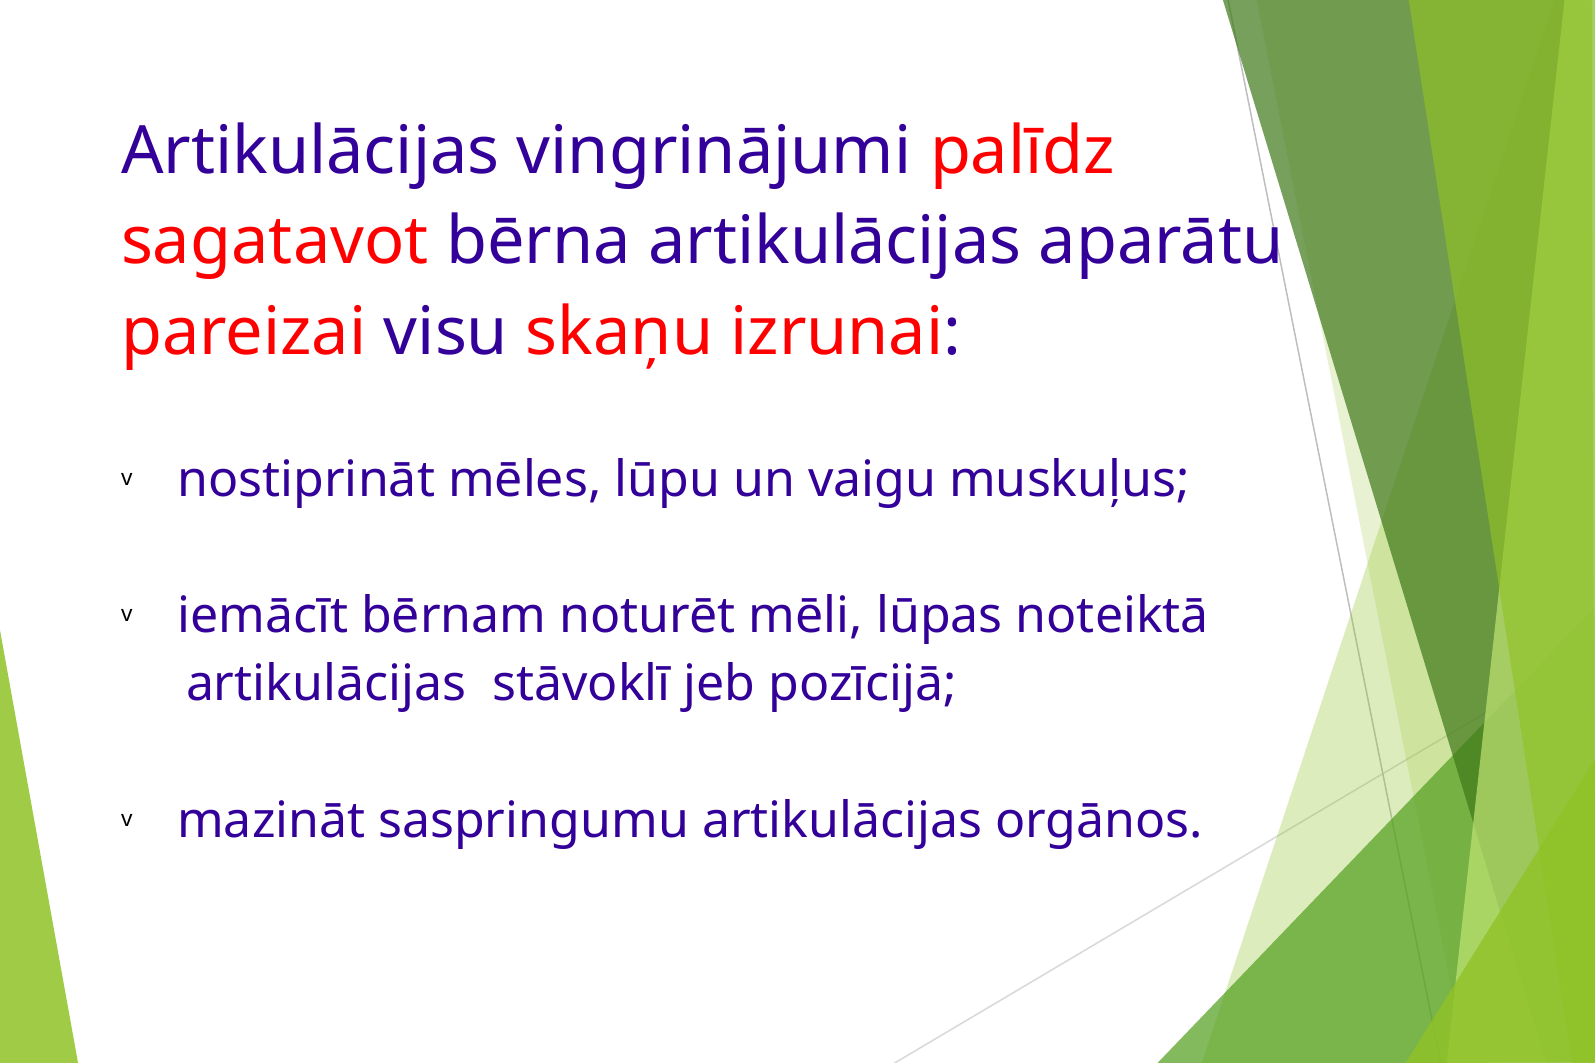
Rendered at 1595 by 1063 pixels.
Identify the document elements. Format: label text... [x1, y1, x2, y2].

text_box Artikulācijas vingrinājumi palīdz sagatavot bērna artikulācijas aparātu pareizai visu skaņu izrunai: nostiprināt mēles, lūpu un vaigu muskuļus; iemācīt bērnam noturēt mēli, lūpas noteiktā artikulācijas stāvoklī jeb pozīcijā; mazināt saspringumu artikulācijas orgānos. [106, 94, 1477, 993]
